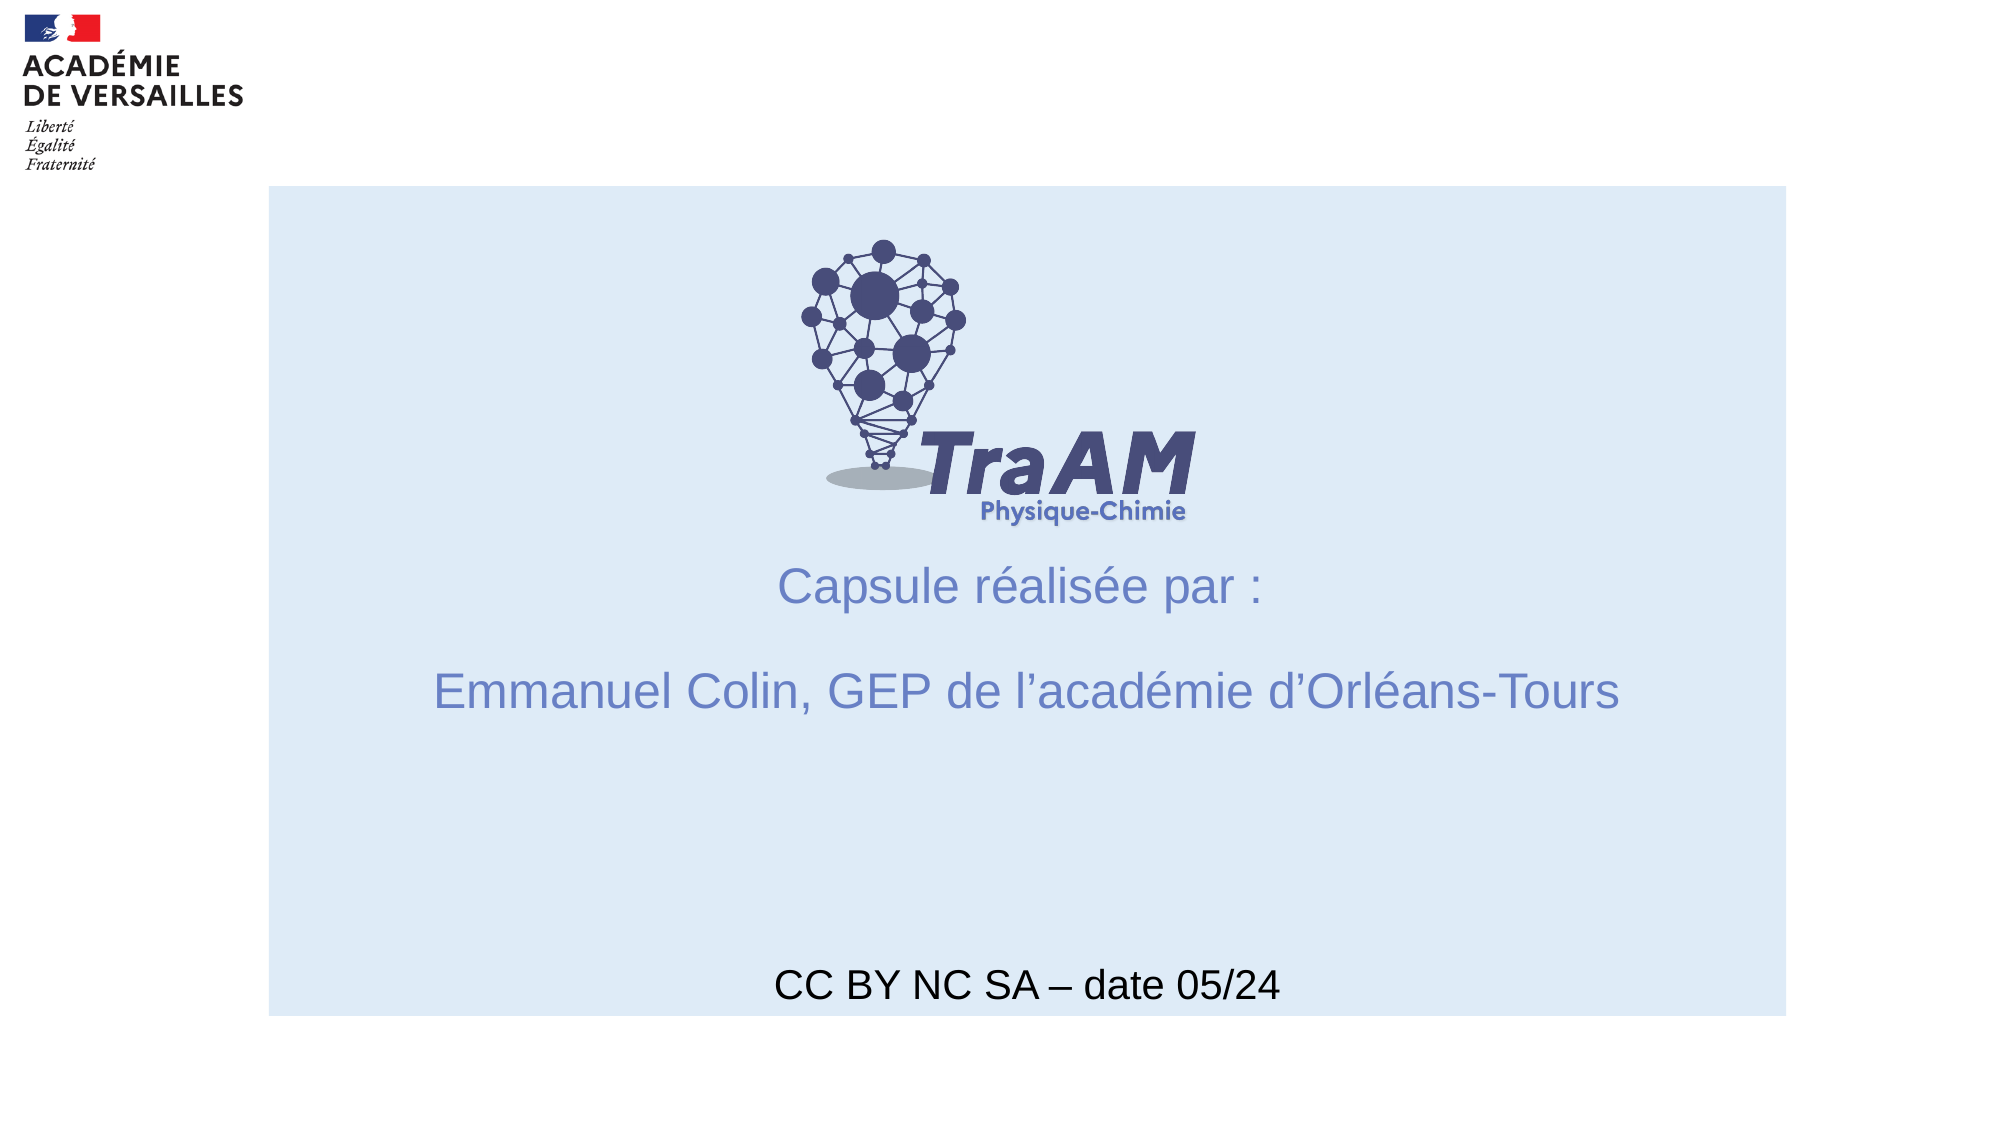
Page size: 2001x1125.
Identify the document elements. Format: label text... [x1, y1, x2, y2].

picture [0, 0, 272, 186]
picture [781, 229, 1219, 558]
text_box Capsule réalisée par : Emmanuel Colin, GEP de l’académie d’Orléans-Tours CC BY NC SA – date 05/24 [268, 186, 1787, 1016]
